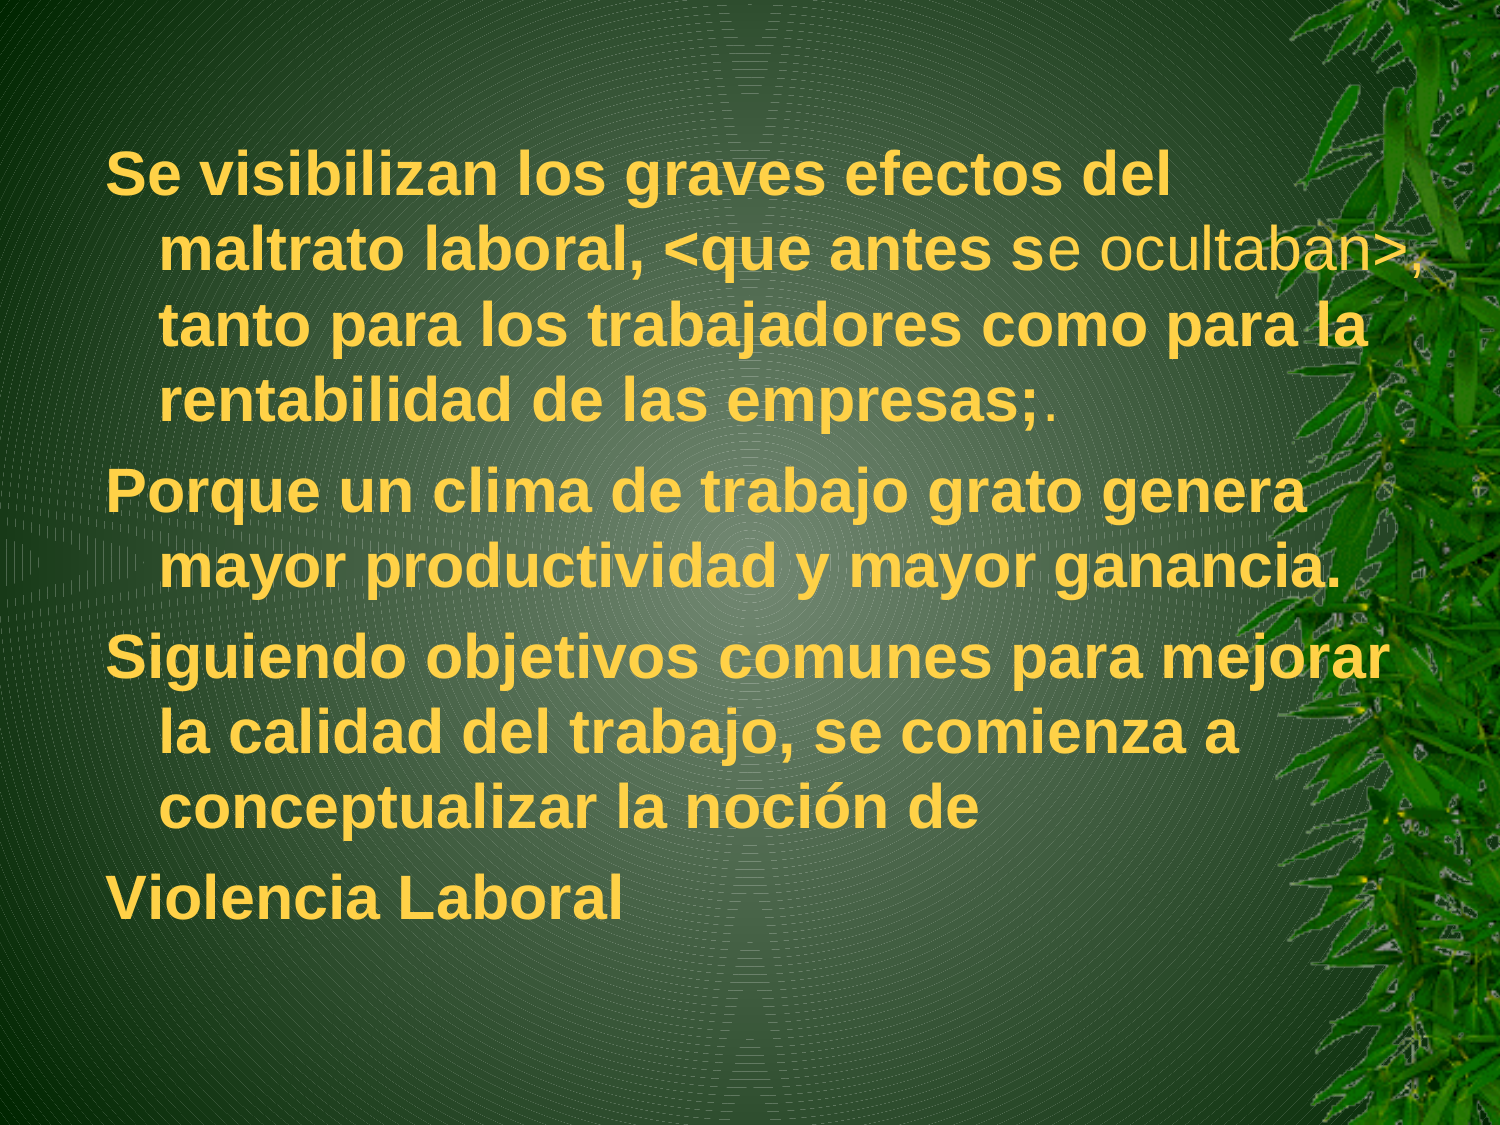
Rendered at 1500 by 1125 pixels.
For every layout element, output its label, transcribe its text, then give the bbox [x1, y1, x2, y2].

list Se visibilizan los graves efectos del maltrato laboral, <que antes se ocultaban>, tanto para los trabajadores como para la rentabilidad de las empresas;. Porque un clima de trabajo grato genera mayor productividad y mayor ganancia. Siguiendo objetivos comunes para mejorar la calidad del trabajo, se comienza a conceptualizar la noción de Violencia Laboral [37, 125, 1447, 1000]
